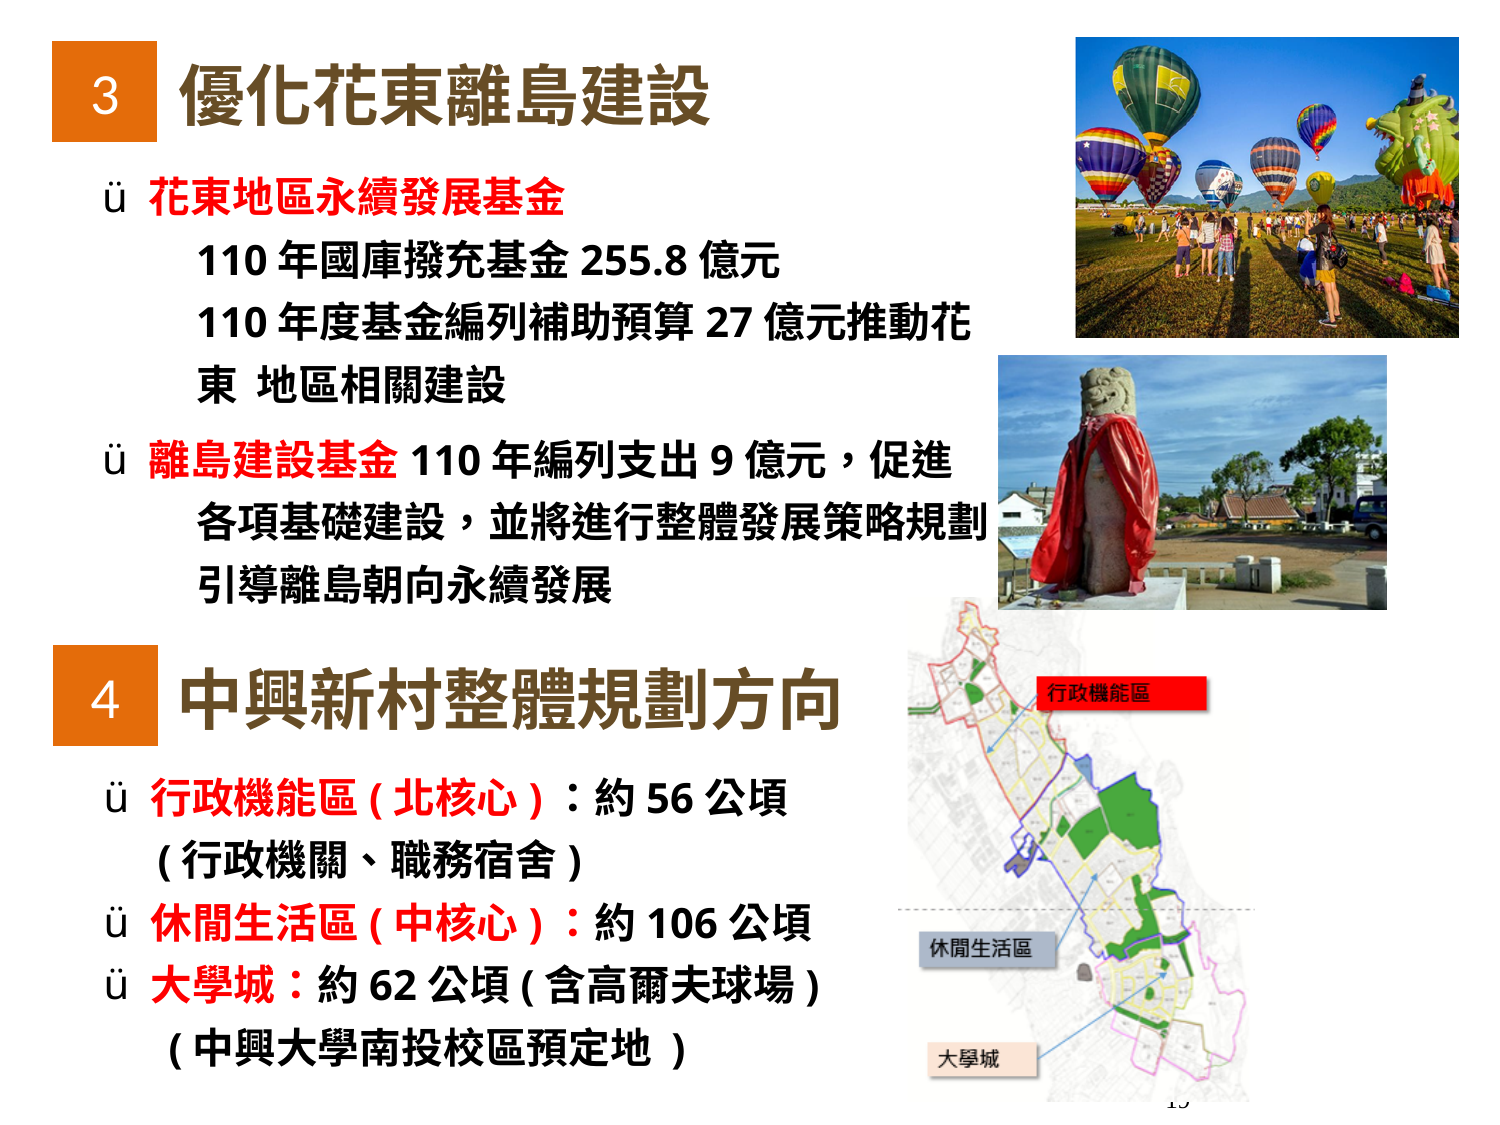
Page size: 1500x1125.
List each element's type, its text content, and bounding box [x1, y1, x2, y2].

text_box 中興新村整體規劃方向 [161, 650, 898, 747]
picture [898, 355, 1387, 1102]
text_box 3 [52, 41, 157, 142]
text_box 花東地區永續發展基金 110年國庫撥充基金255.8億元 110年度基金編列補助預算27億元推動花東 地區相關建設 離島建設基金110年編列支出9億元，促進 各項基礎建設，並將進行整體發展策略規劃，引導離島朝向永續發展 [87, 151, 1010, 616]
text_box 優化花東離島建設 [163, 45, 885, 142]
picture [1075, 37, 1459, 339]
text_box 行政機能區(北核心)：約56公頃 (行政機關、職務宿舍) 休閒生活區(中核心)：約106公頃 大學城：約62公頃(含高爾夫球場) (中興大學南投校區預定地 ) [89, 751, 898, 1079]
text_box 4 [53, 645, 158, 746]
